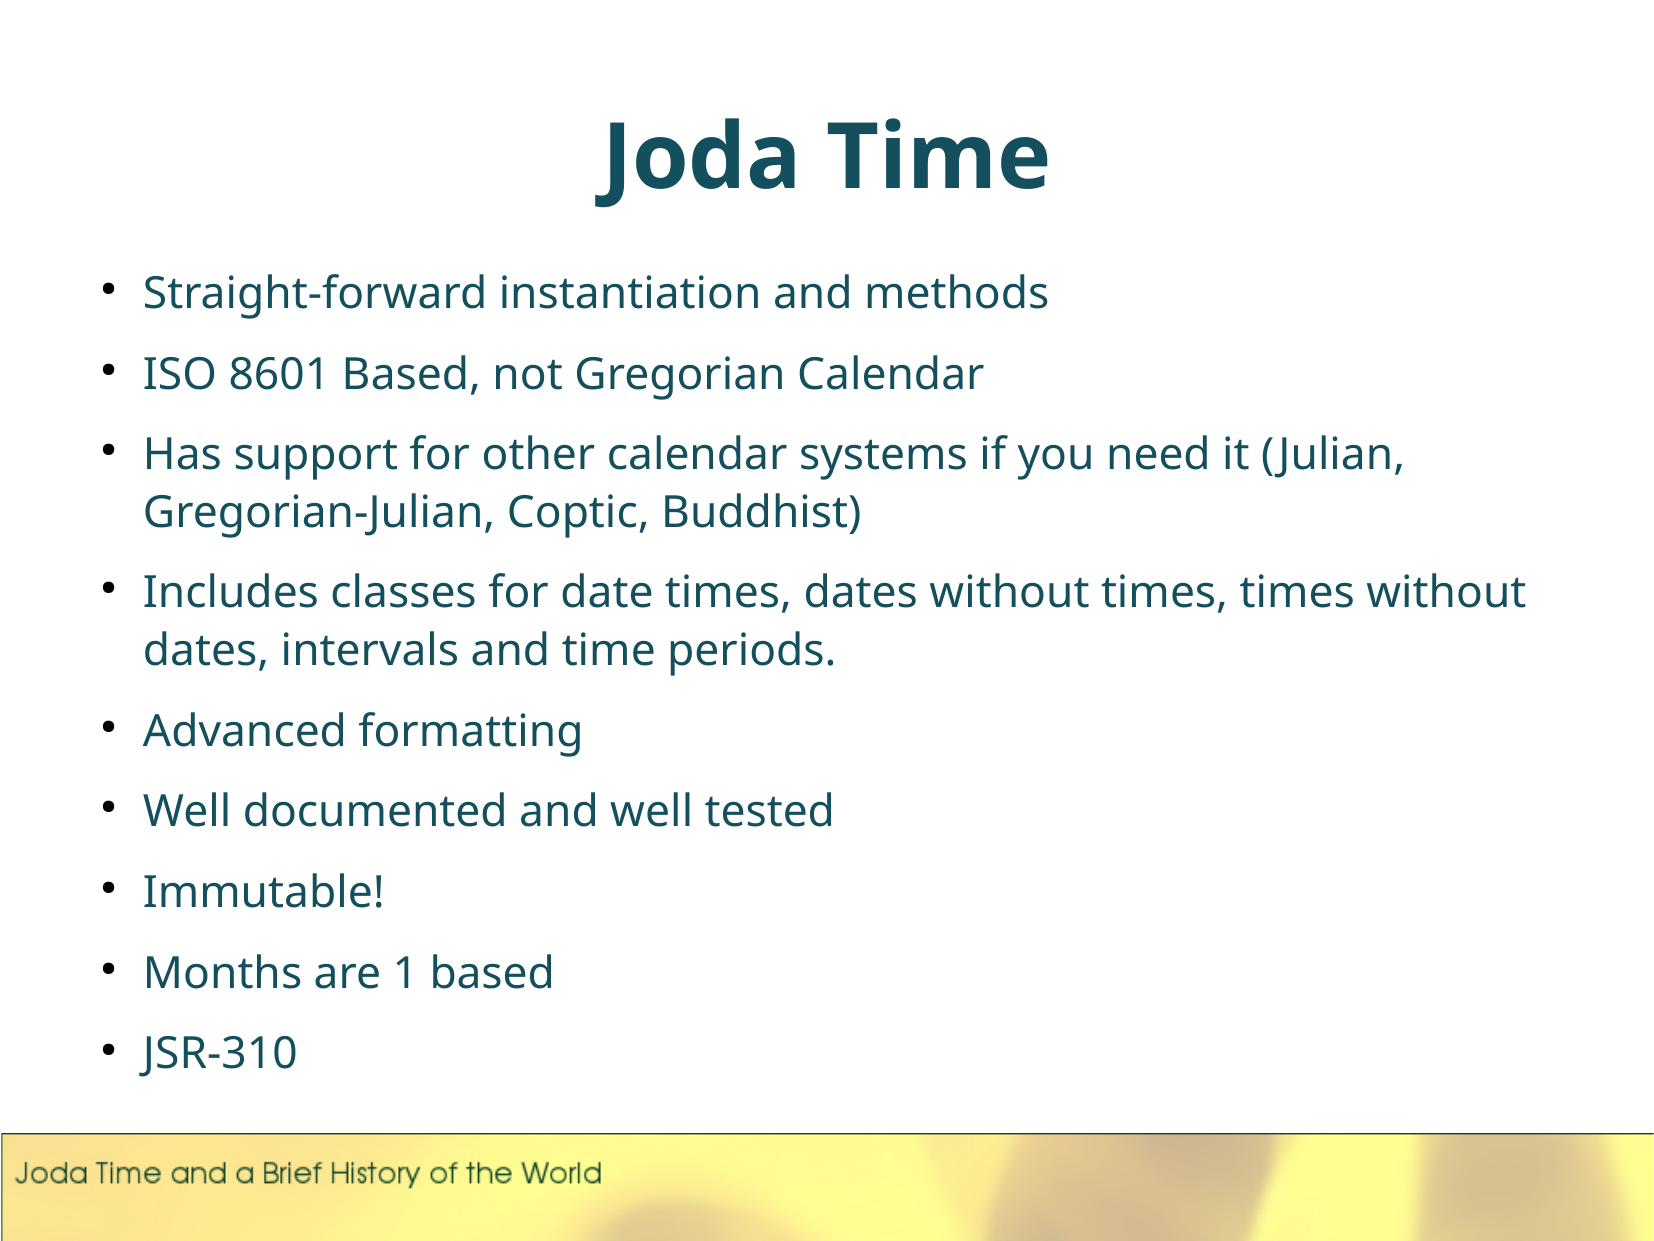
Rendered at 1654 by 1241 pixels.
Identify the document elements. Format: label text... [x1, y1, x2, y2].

title Joda Time [82, 49, 1571, 257]
picture [1, 1133, 1654, 1241]
list Straight-forward instantiation and methods ISO 8601 Based, not Gregorian Calendar Has support for other calendar systems if you need it (Julian, Gregorian-Julian, Coptic, Buddhist) Includes classes for date times, dates without times, times without dates, intervals and time periods. Advanced formatting Well documented and well tested Immutable! Months are 1 based JSR-310 [86, 262, 1576, 1081]
